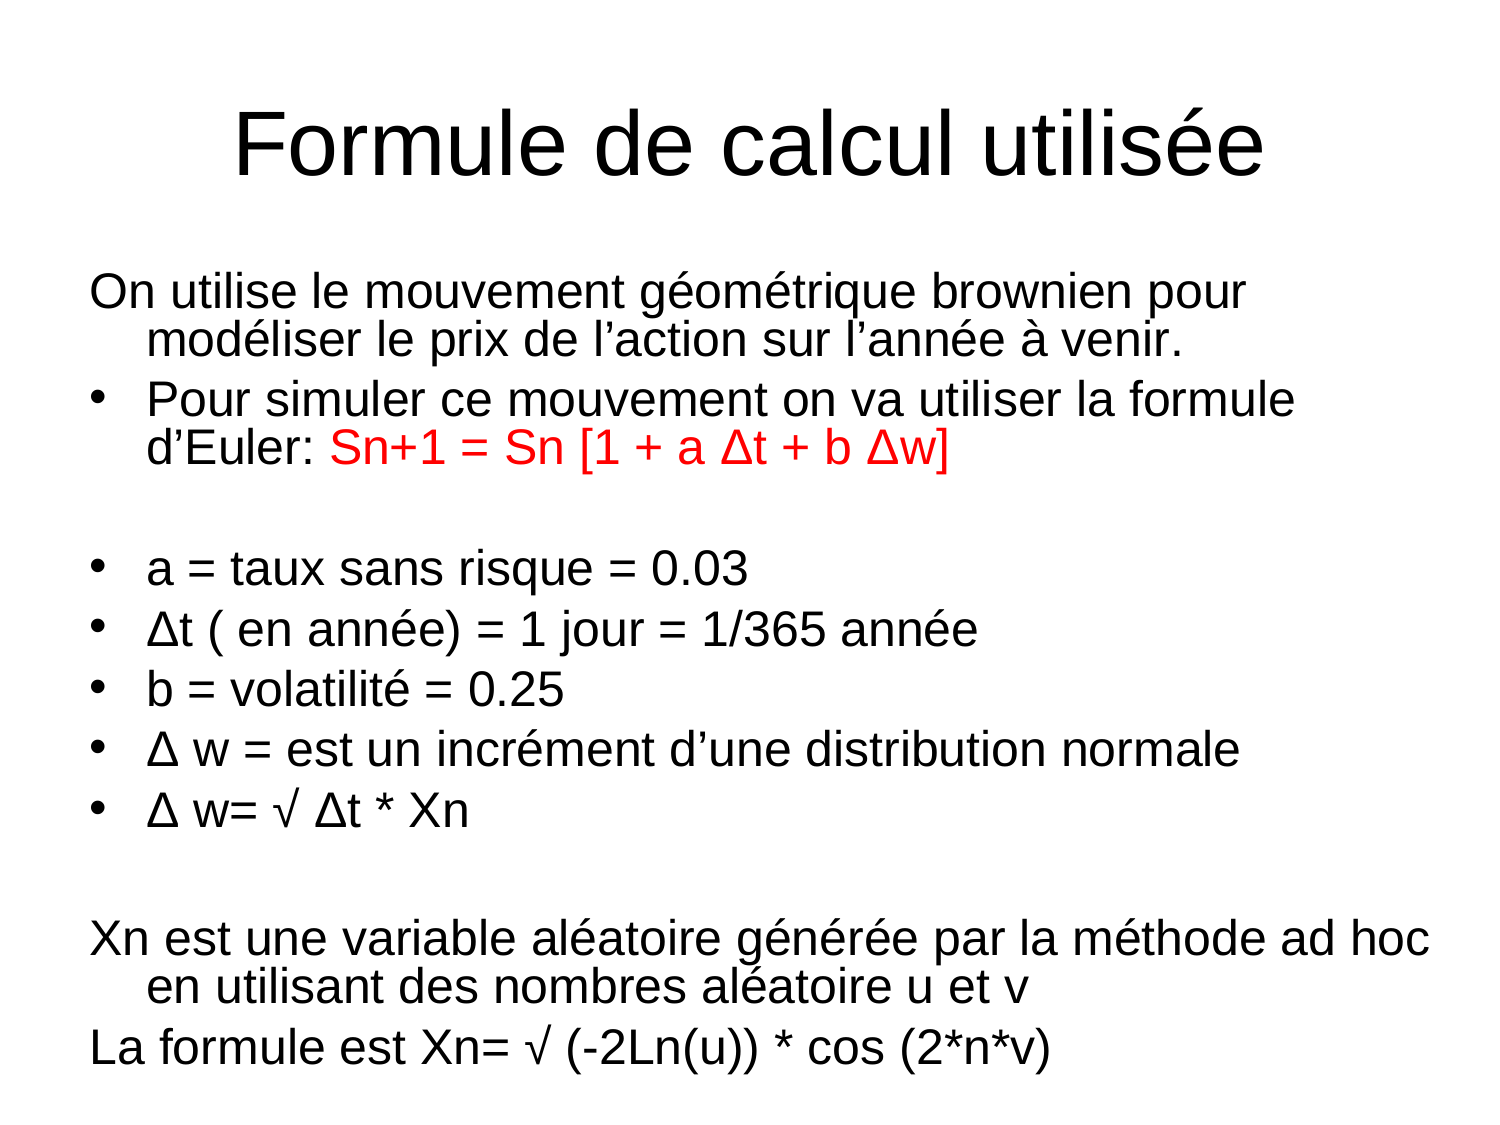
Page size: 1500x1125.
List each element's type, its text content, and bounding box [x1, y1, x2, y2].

title Formule de calcul utilisée [75, 45, 1426, 233]
list On utilise le mouvement géométrique brownien pour modéliser le prix de l’action sur l’année à venir. Pour simuler ce mouvement on va utiliser la formule d’Euler: Sn+1 = Sn [1 + a Δt + b Δw] a = taux sans risque = 0.03 Δt ( en année) = 1 jour = 1/365 année b = volatilité = 0.25 Δ w = est un incrément d’une distribution normale Δ w= √ Δt * Xn Xn est une variable aléatoire générée par la méthode ad hoc en utilisant des nombres aléatoire u et v La formule est Xn= √ (-2Ln(u)) * cos (2*n*v) [75, 262, 1447, 1083]
